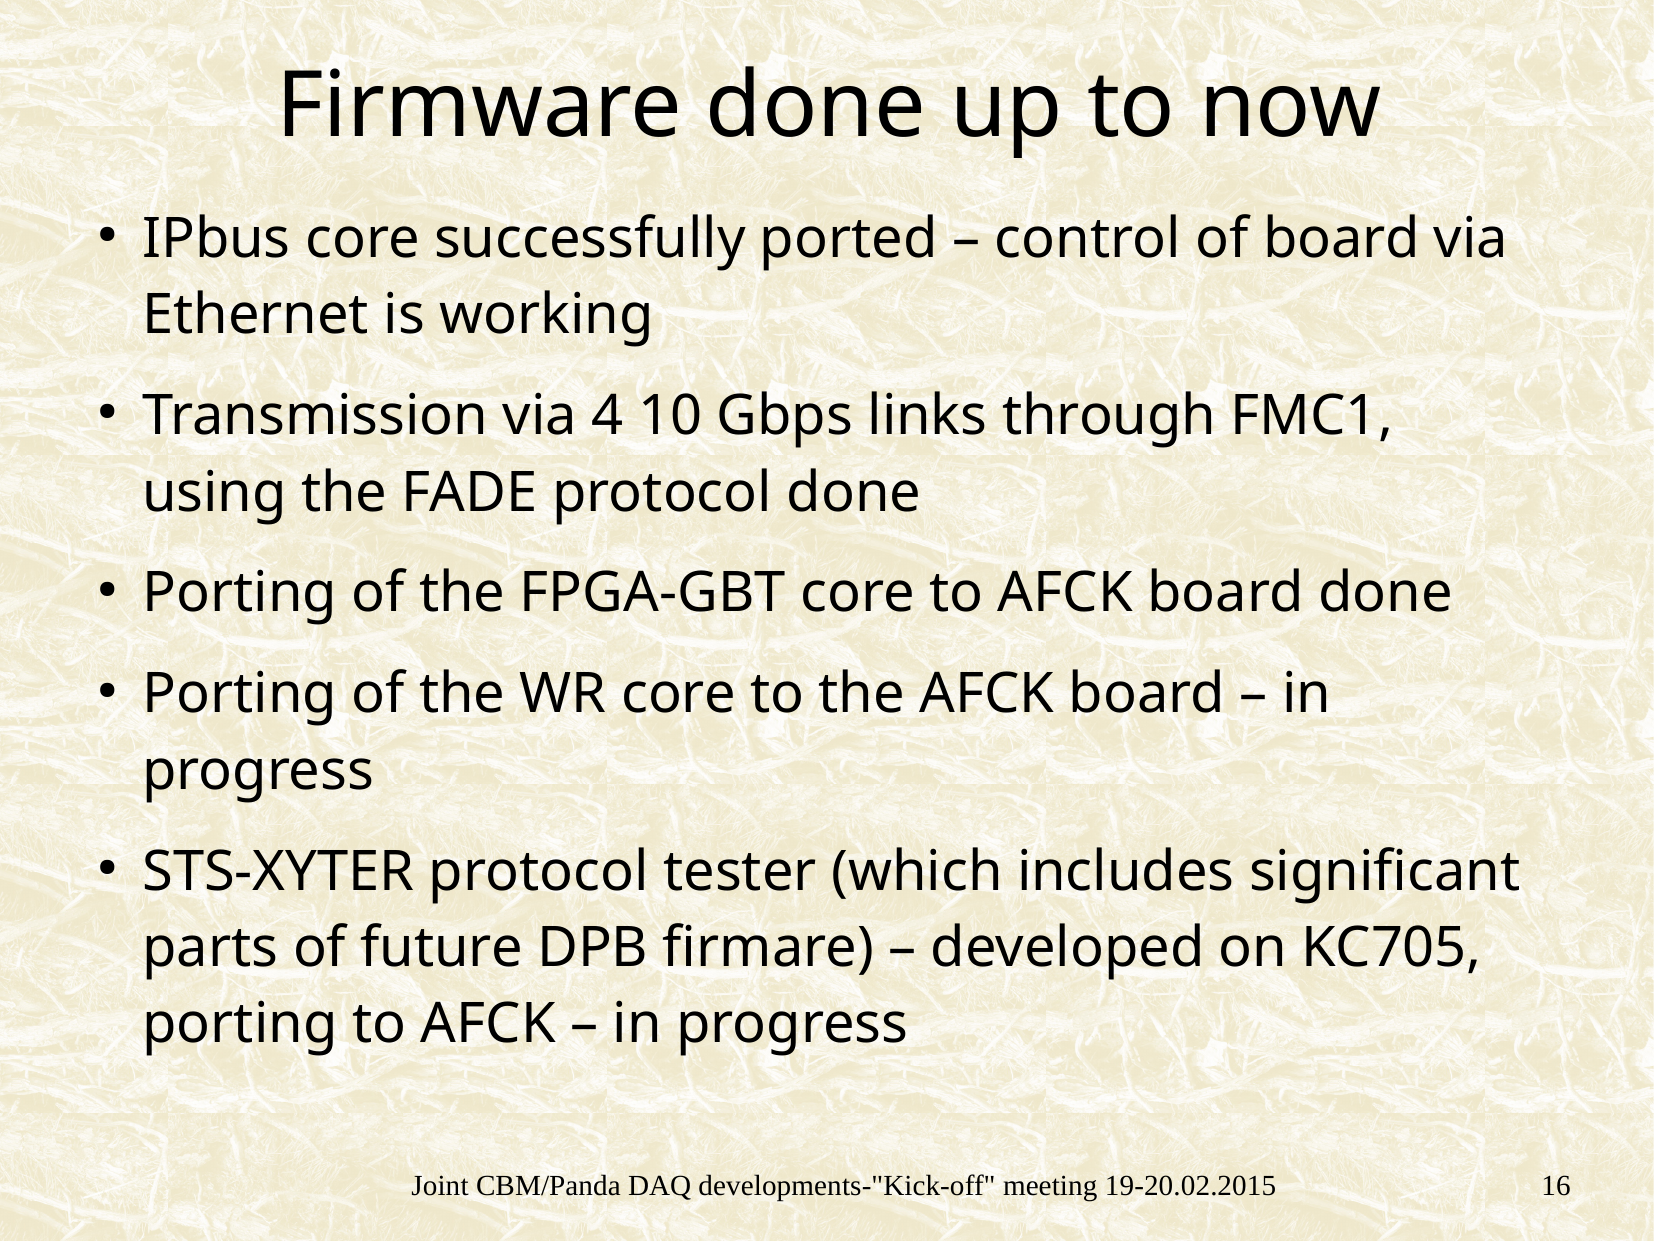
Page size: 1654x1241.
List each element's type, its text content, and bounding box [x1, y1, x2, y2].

picture [0, 0, 1654, 1241]
title Firmware done up to now [85, 26, 1574, 175]
list IPbus core successfully ported – control of board via Ethernet is working Transmission via 4 10 Gbps links through FMC1, using the FADE protocol done Porting of the FPGA-GBT core to AFCK board done Porting of the WR core to the AFCK board – in progress STS-XYTER protocol tester (which includes significant parts of future DPB firmare) – developed on KC705, porting to AFCK – in progress [82, 197, 1538, 1066]
